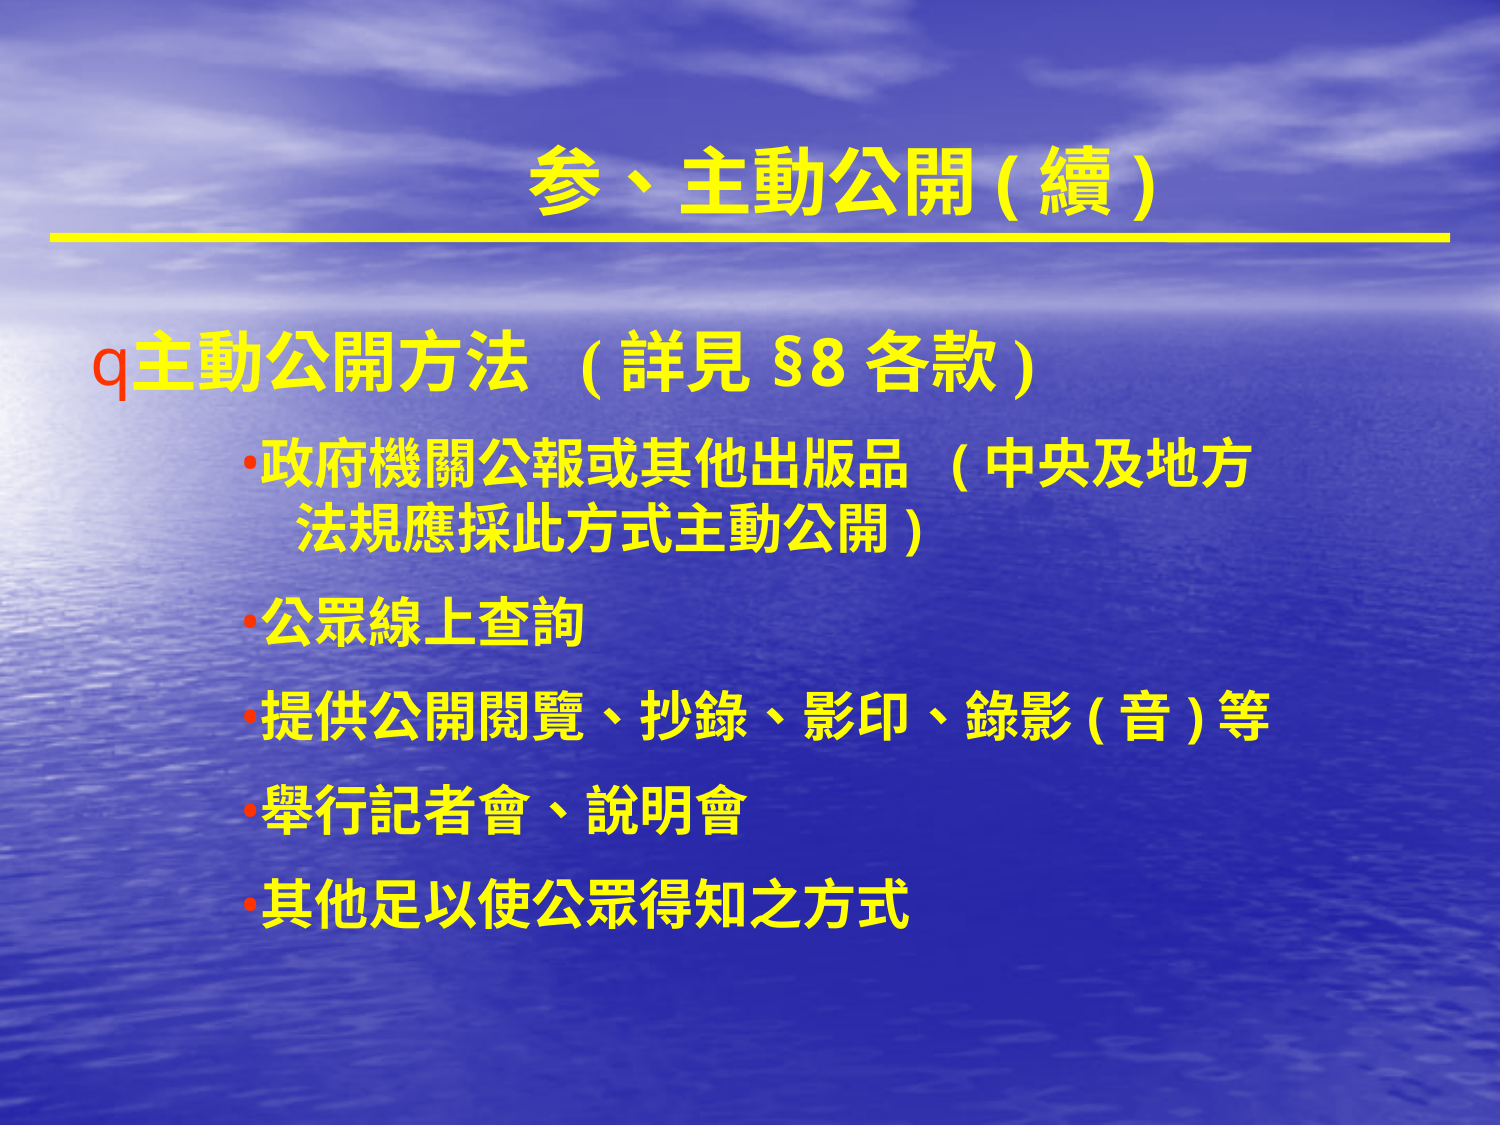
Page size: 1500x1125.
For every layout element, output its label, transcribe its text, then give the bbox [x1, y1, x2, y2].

text_box 主動公開方法 (詳見§8各款) 政府機關公報或其他出版品 (中央及地方 法規應採此方式主動公開) 公眾線上查詢 提供公開閱覽、抄錄、影印、錄影(音)等 舉行記者會、說明會 其他足以使公眾得知之方式 [75, 312, 1450, 946]
text_box 参、主動公開(續) [512, 127, 1173, 232]
